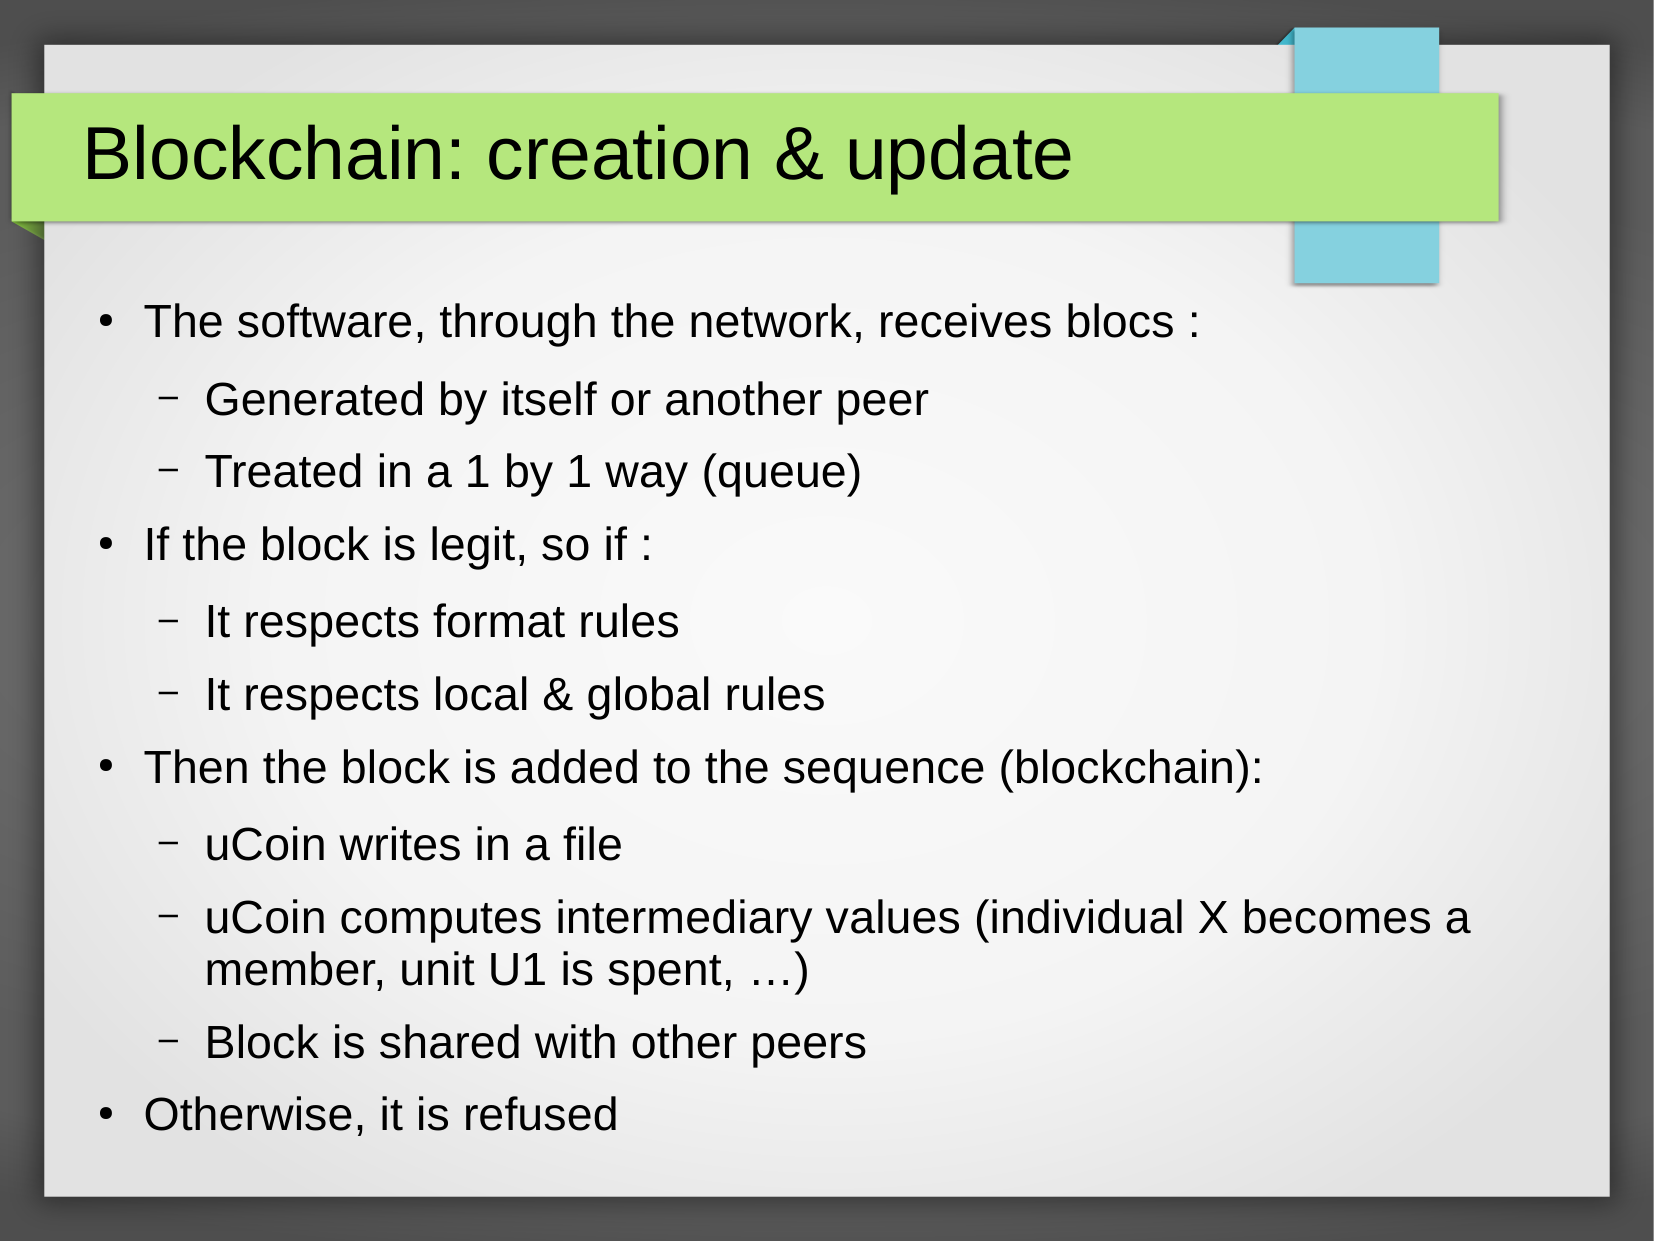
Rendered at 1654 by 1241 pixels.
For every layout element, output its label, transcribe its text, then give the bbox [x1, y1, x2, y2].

list The software, through the network, receives blocs : Generated by itself or another peer Treated in a 1 by 1 way (queue) If the block is legit, so if : It respects format rules It respects local & global rules Then the block is added to the sequence (blockchain): uCoin writes in a file uCoin computes intermediary values (individual X becomes a member, unit U1 is spent, …) Block is shared with other peers Otherwise, it is refused [82, 295, 1571, 1146]
picture [0, 0, 1654, 1241]
title Blockchain: creation & update [82, 94, 1264, 213]
